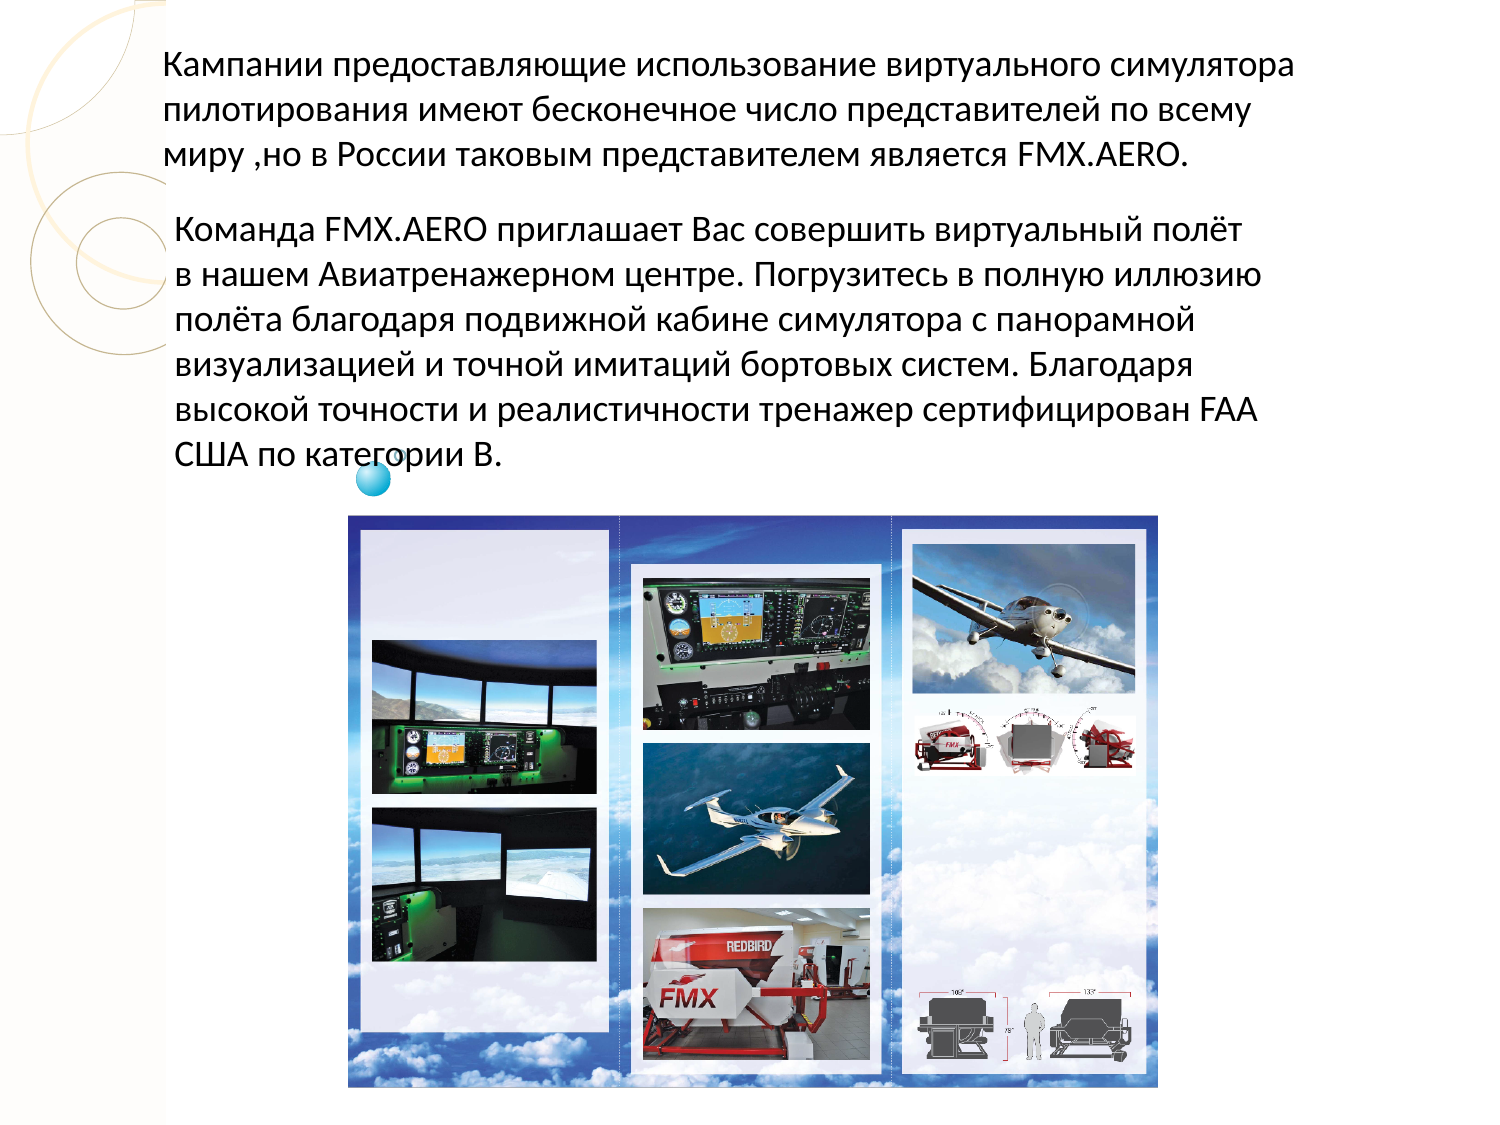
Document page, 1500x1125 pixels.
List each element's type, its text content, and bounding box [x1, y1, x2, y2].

text_box Команда FMX.AERO приглашает Вас совершить виртуальный полёт в нашем Авиатренажерном центре. Погрузитесь в полную иллюзию полёта благодаря подвижной кабине симулятора с панорамной визуализацией и точной имитаций бортовых систем. Благодаря высокой точности и реалистичности тренажер сертифицирован FAA США по категории B. [159, 196, 1282, 530]
text_box Кампании предоставляющие использование виртуального симулятора пилотирования имеют бесконечное число представителей по всему миру ,но в России таковым представителем является FMX.AERO. [147, 30, 1377, 228]
picture [348, 515, 1158, 1089]
